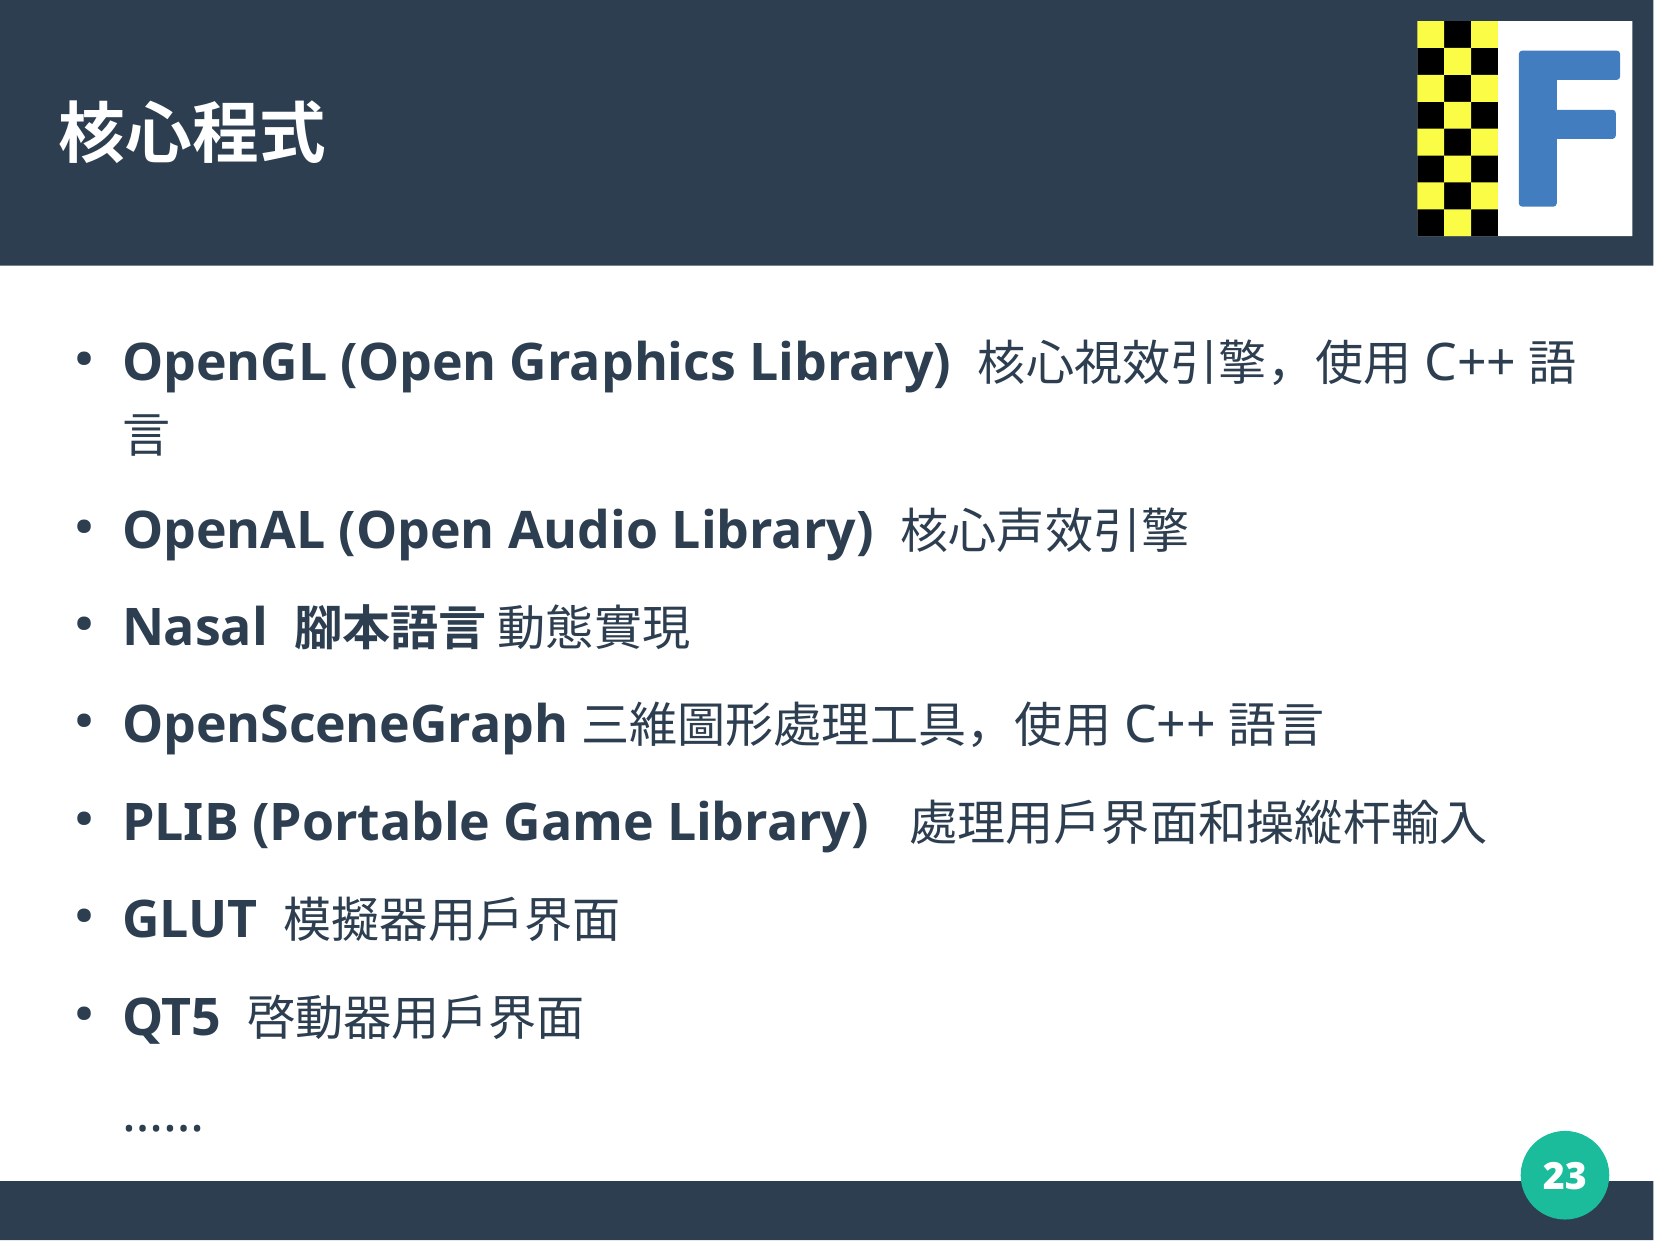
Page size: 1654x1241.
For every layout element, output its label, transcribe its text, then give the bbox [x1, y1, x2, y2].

title 核心程式 [59, 49, 1595, 207]
list OpenGL (Open Graphics Library) 核心視效引擎，使用C++語言 OpenAL (Open Audio Library) 核心声效引擎 Nasal 腳本語言 動態實現 OpenSceneGraph三維圖形處理工具，使用C++語言 PLIB (Portable Game Library) 處理用戶界面和操縱杆輸入 GLUT 模擬器用戶界面 QT5 啓動器用戶界面 …… [59, 324, 1595, 1152]
